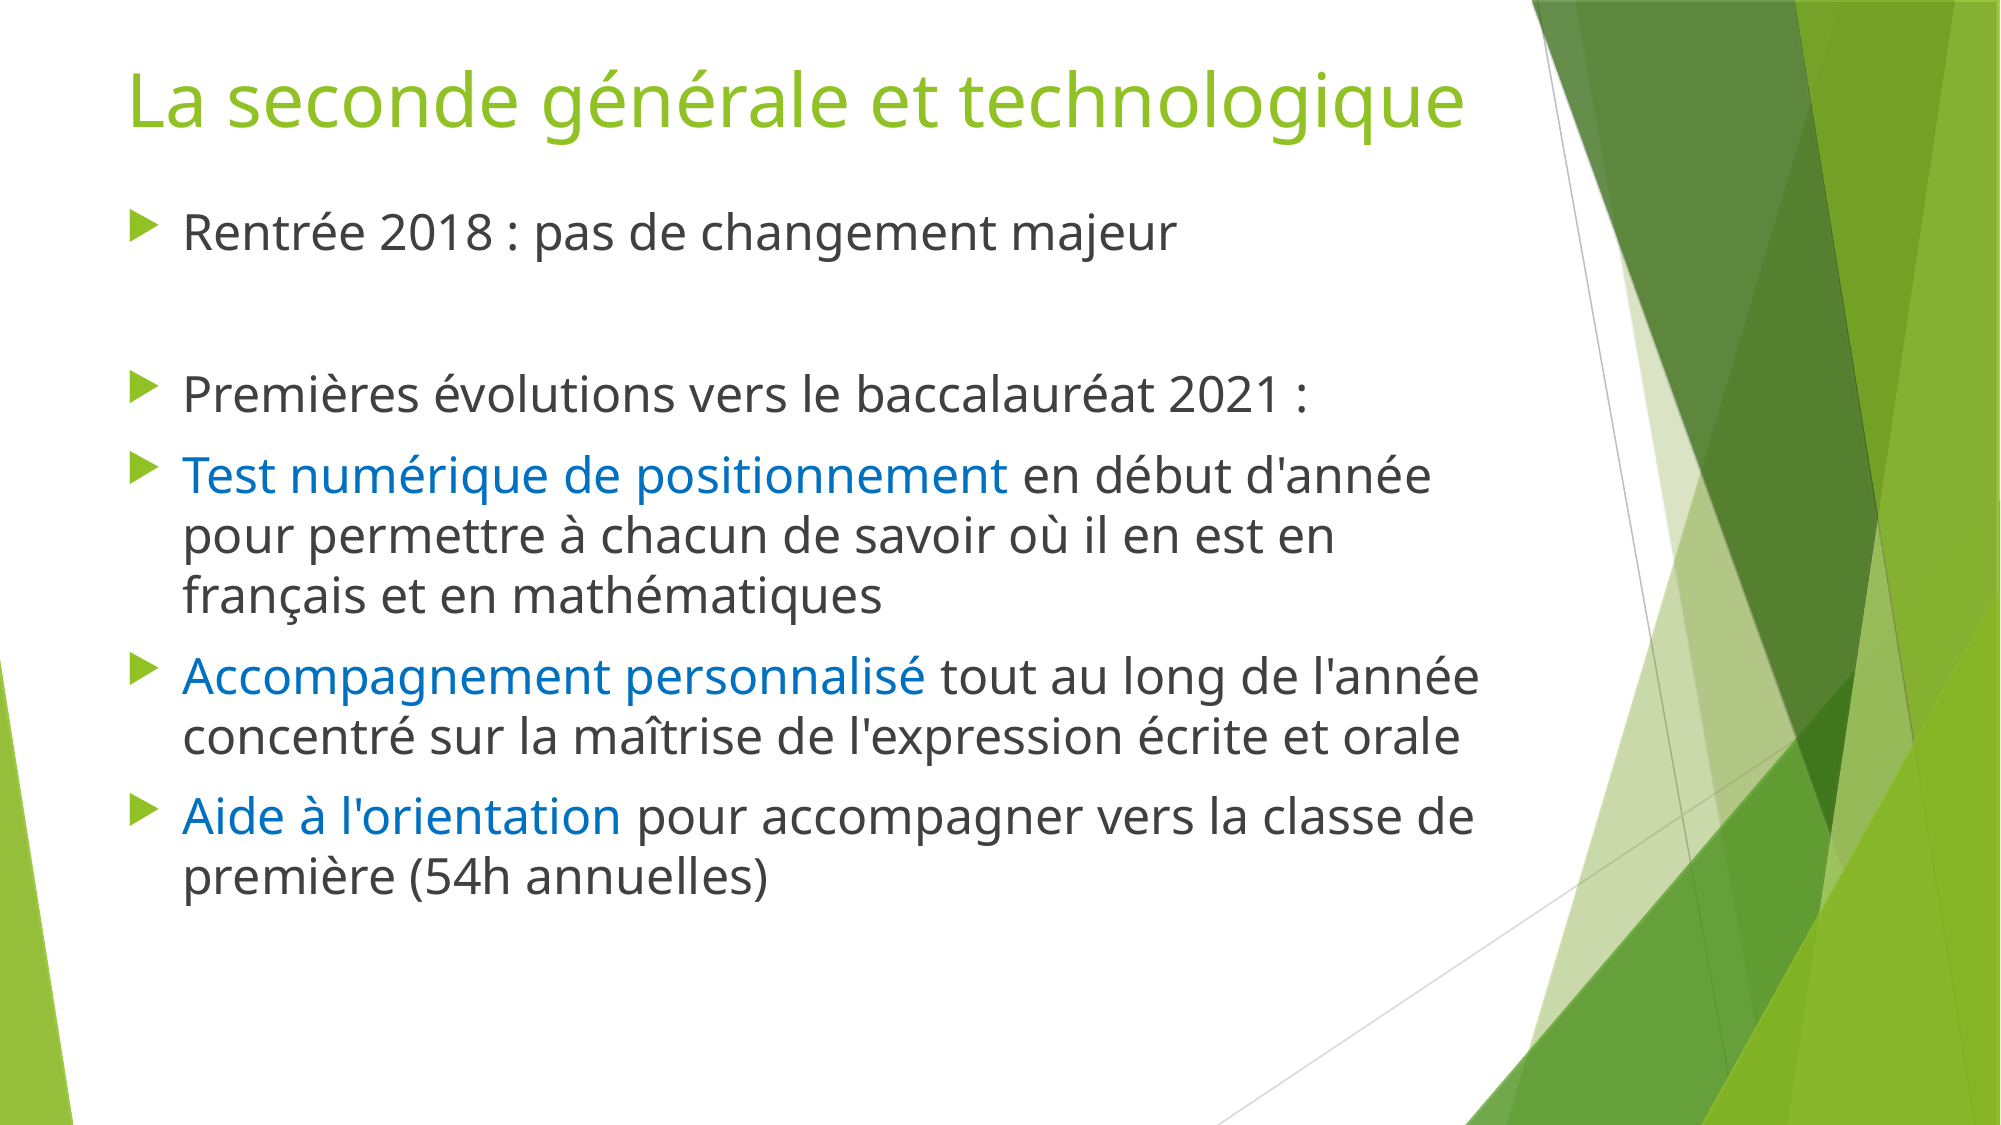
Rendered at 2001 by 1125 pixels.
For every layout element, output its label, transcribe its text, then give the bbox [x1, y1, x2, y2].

title La seconde générale et technologique [111, 45, 1522, 169]
list Rentrée 2018 : pas de changement majeur Premières évolutions vers le baccalauréat 2021 : Test numérique de positionnement en début d'année pour permettre à chacun de savoir où il en est en français et en mathématiques Accompagnement personnalisé tout au long de l'année concentré sur la maîtrise de l'expression écrite et orale Aide à l'orientation pour accompagner vers la classe de première (54h annuelles) [111, 193, 1522, 991]
